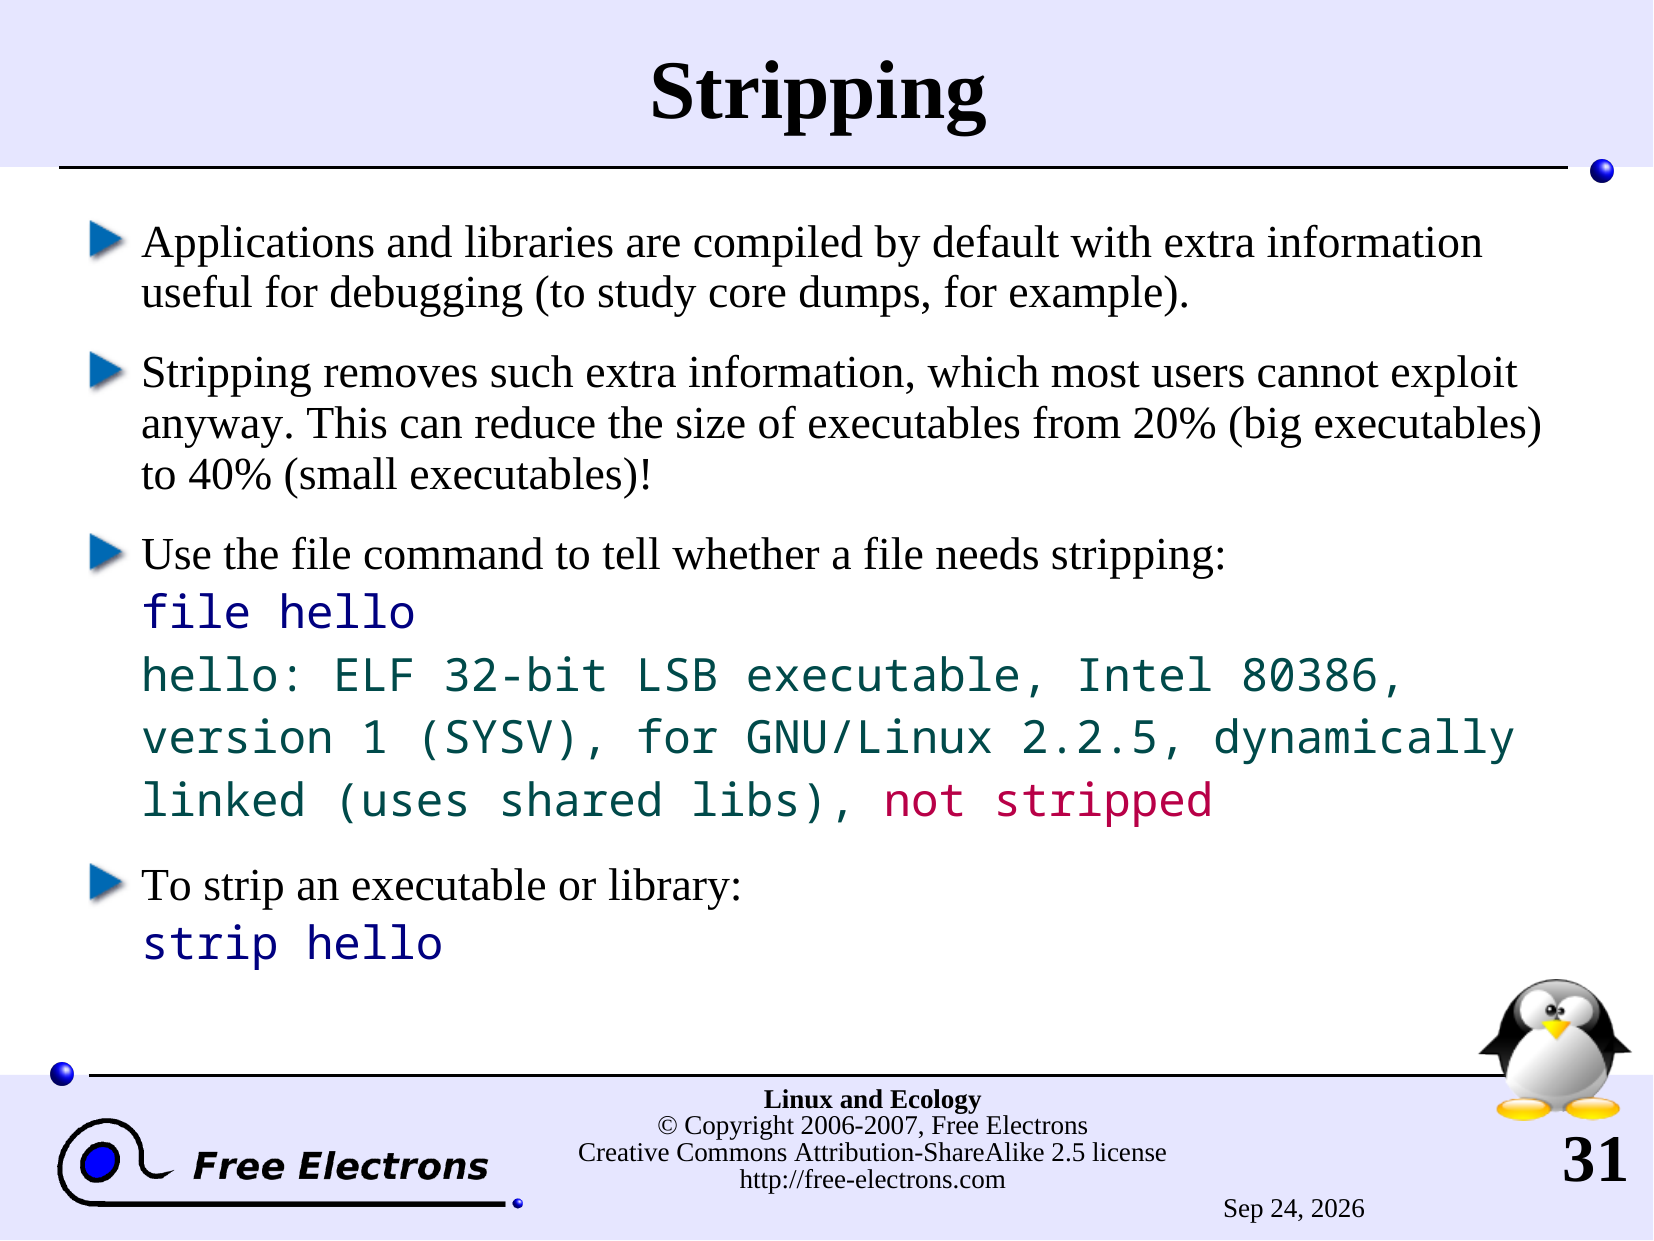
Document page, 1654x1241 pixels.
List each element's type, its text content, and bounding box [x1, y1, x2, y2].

picture [1476, 979, 1634, 1121]
title Stripping [33, 29, 1604, 153]
list Applications and libraries are compiled by default with extra information useful for debugging (to study core dumps, for example). Stripping removes such extra information, which most users cannot exploit anyway. This can reduce the size of executables from 20% (big executables) to 40% (small executables)! Use the file command to tell whether a file needs stripping: file hello hello: ELF 32-bit LSB executable, Intel 80386, version 1 (SYSV), for GNU/Linux 2.2.5, dynamically linked (uses shared libs), not stripped To strip an executable or library: strip hello [70, 216, 1588, 1066]
picture [50, 1107, 527, 1216]
